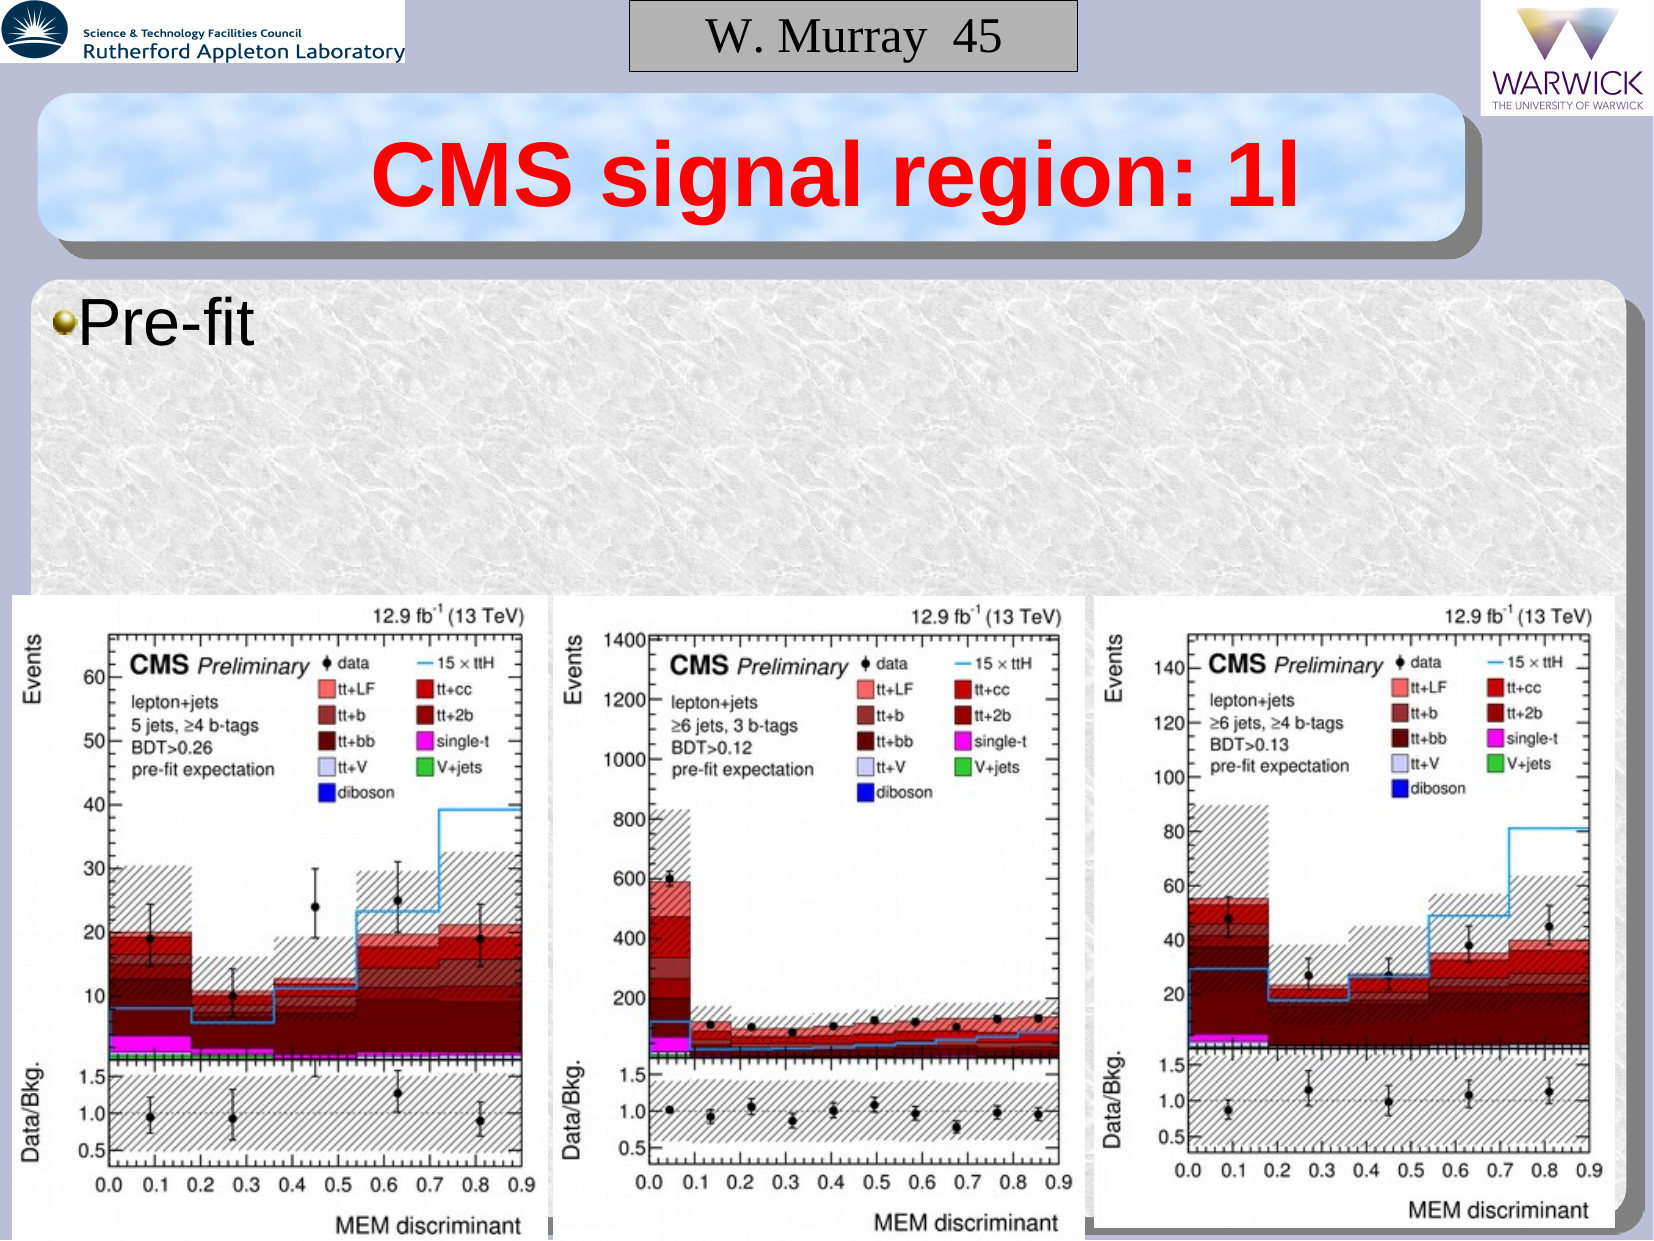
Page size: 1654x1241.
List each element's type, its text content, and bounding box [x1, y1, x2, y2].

picture [12, 279, 1627, 1241]
picture [0, 0, 405, 63]
picture [37, 93, 1452, 242]
picture [1480, 0, 1654, 116]
list Pre-fit [53, 285, 1588, 1193]
title CMS signal region: 1l [90, 101, 1584, 249]
